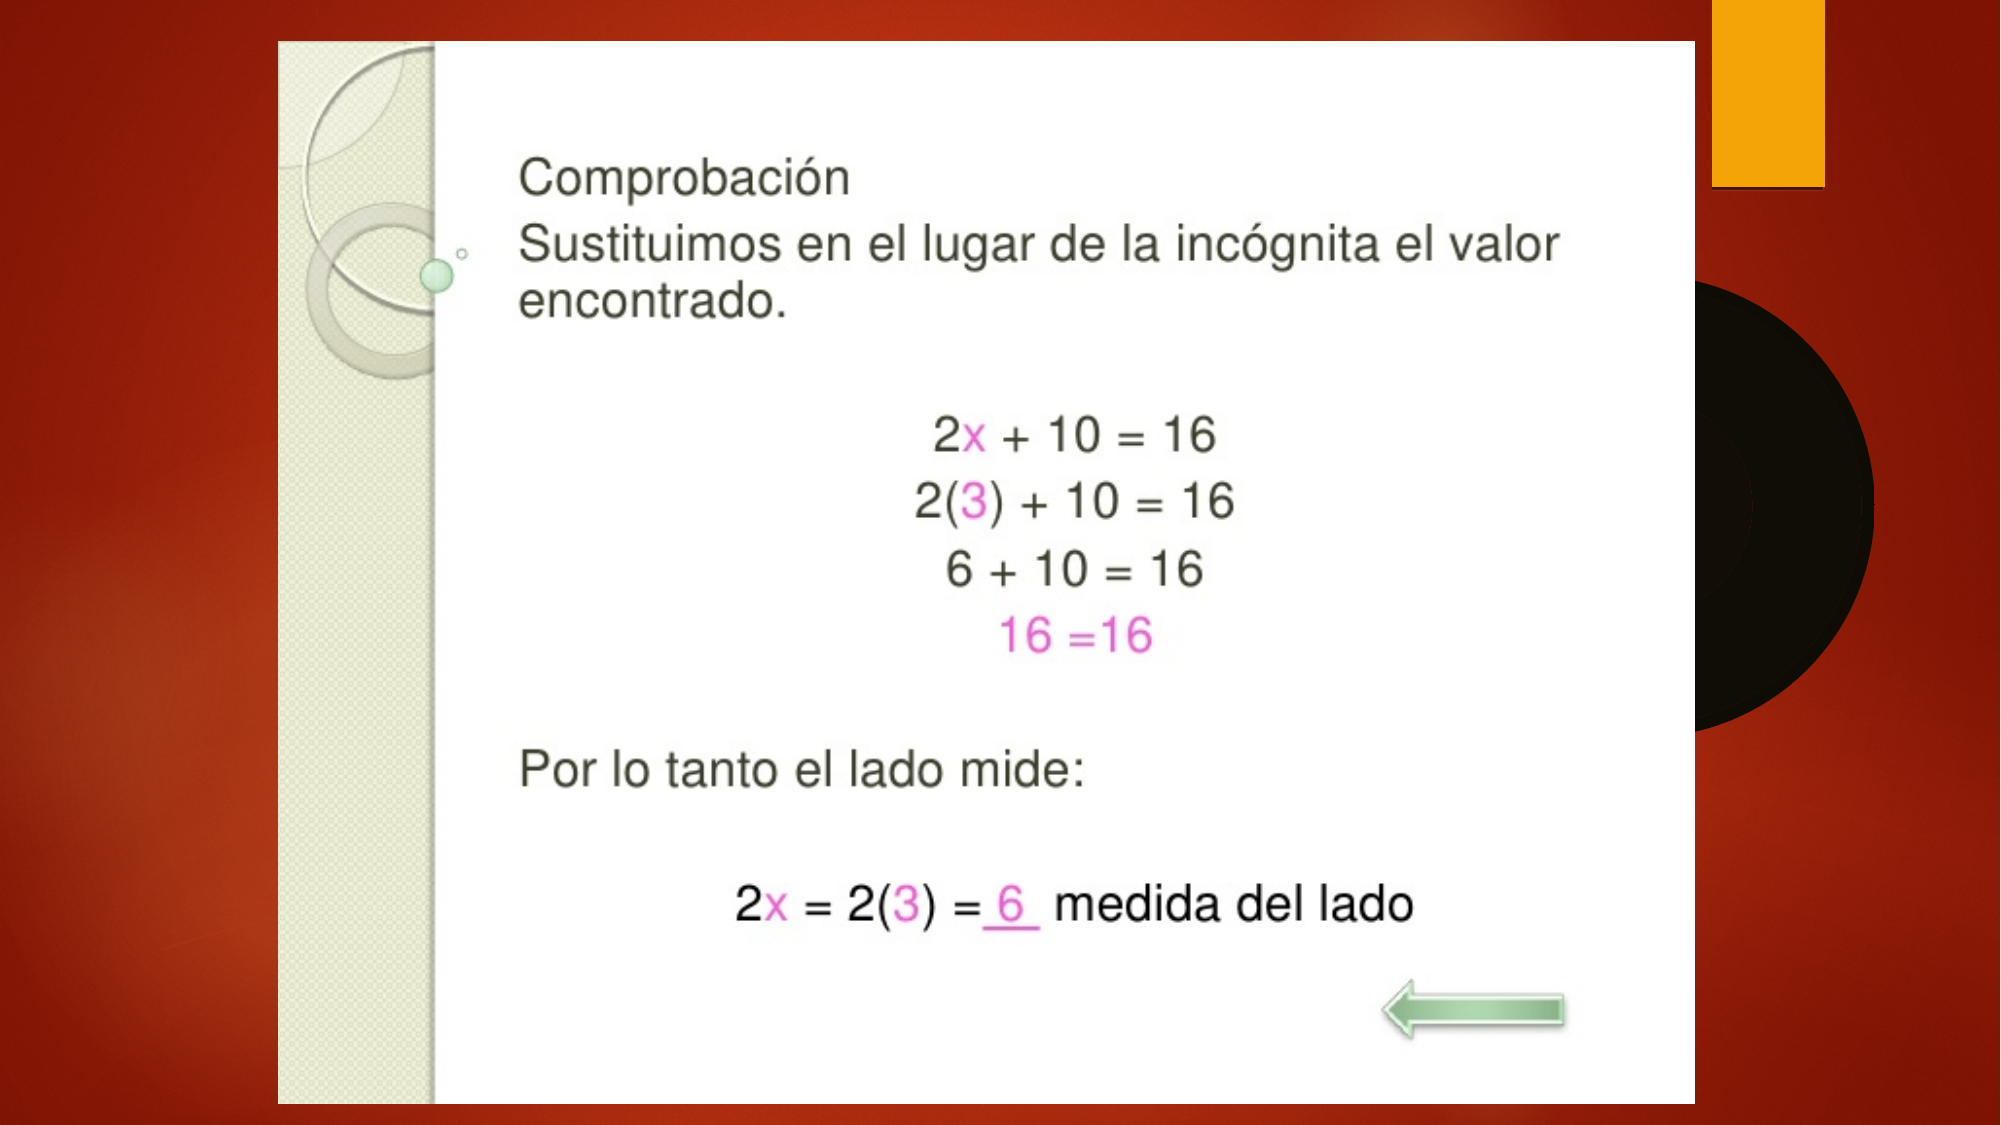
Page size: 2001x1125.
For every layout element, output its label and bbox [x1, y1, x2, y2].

picture [278, 41, 1695, 1104]
